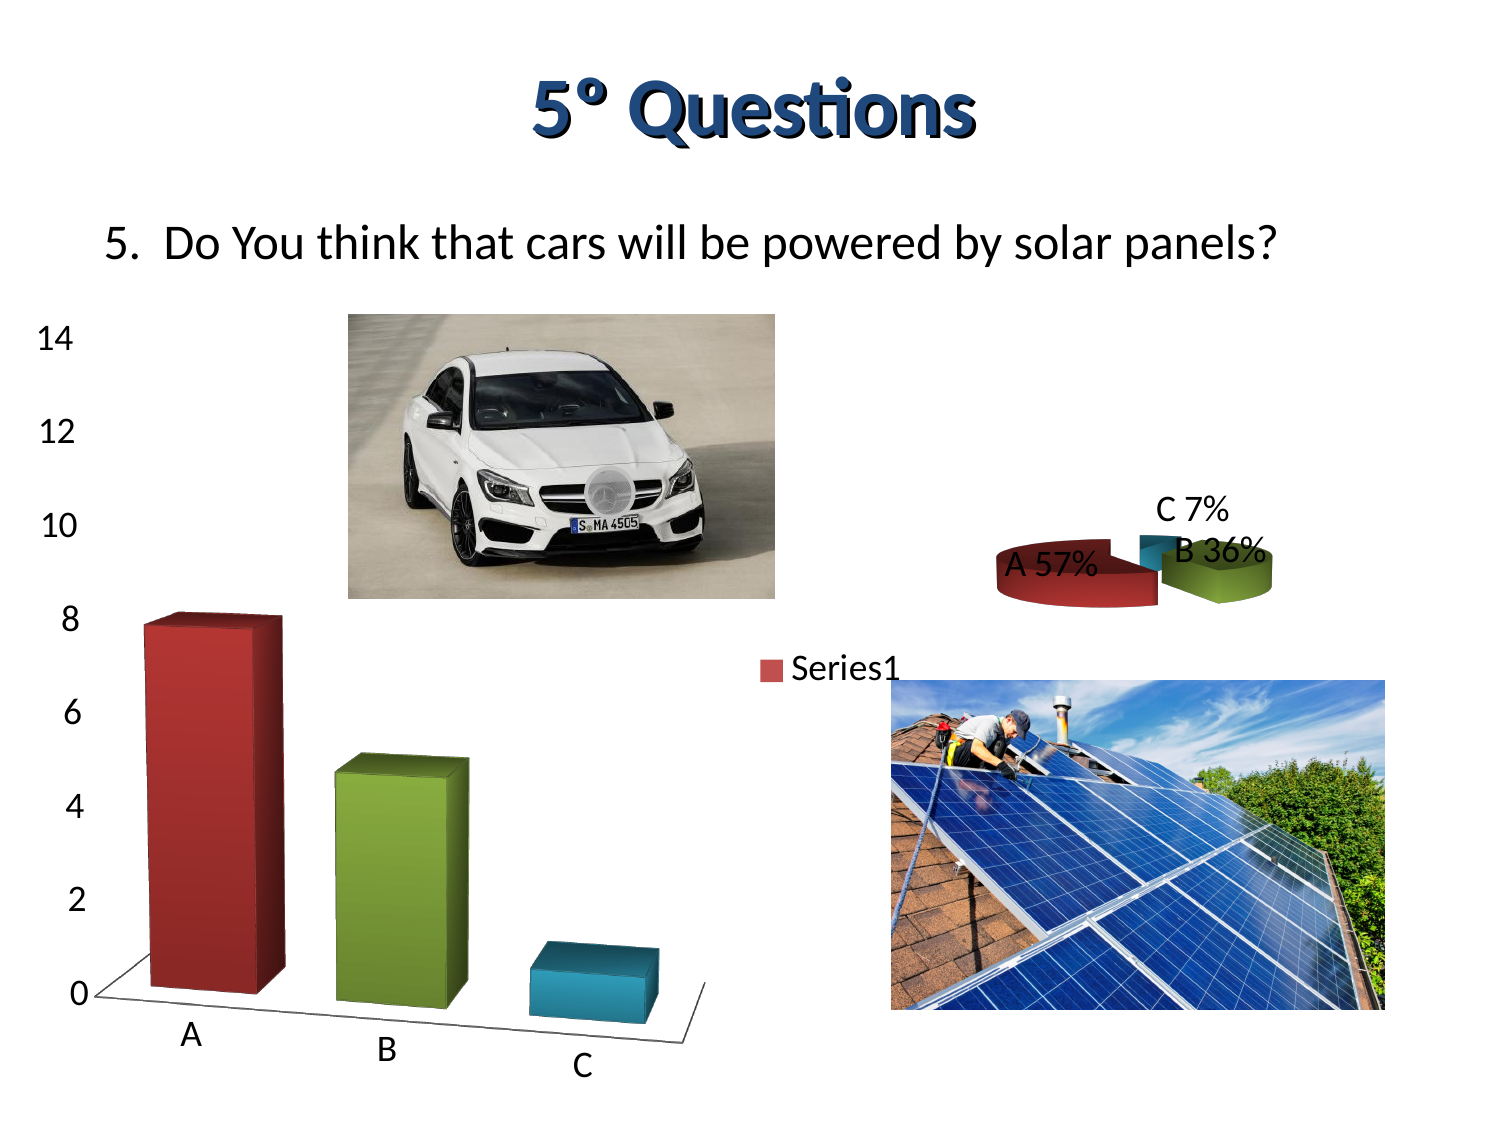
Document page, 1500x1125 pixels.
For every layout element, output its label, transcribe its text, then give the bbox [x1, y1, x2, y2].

text_box 5. Do You think that cars will be powered by solar panels? [89, 202, 1341, 277]
picture [348, 314, 775, 599]
chart [17, 279, 1439, 1106]
text_box 5º Questions [3, 45, 1500, 160]
text_box [586, 467, 634, 518]
picture [891, 680, 1385, 1010]
